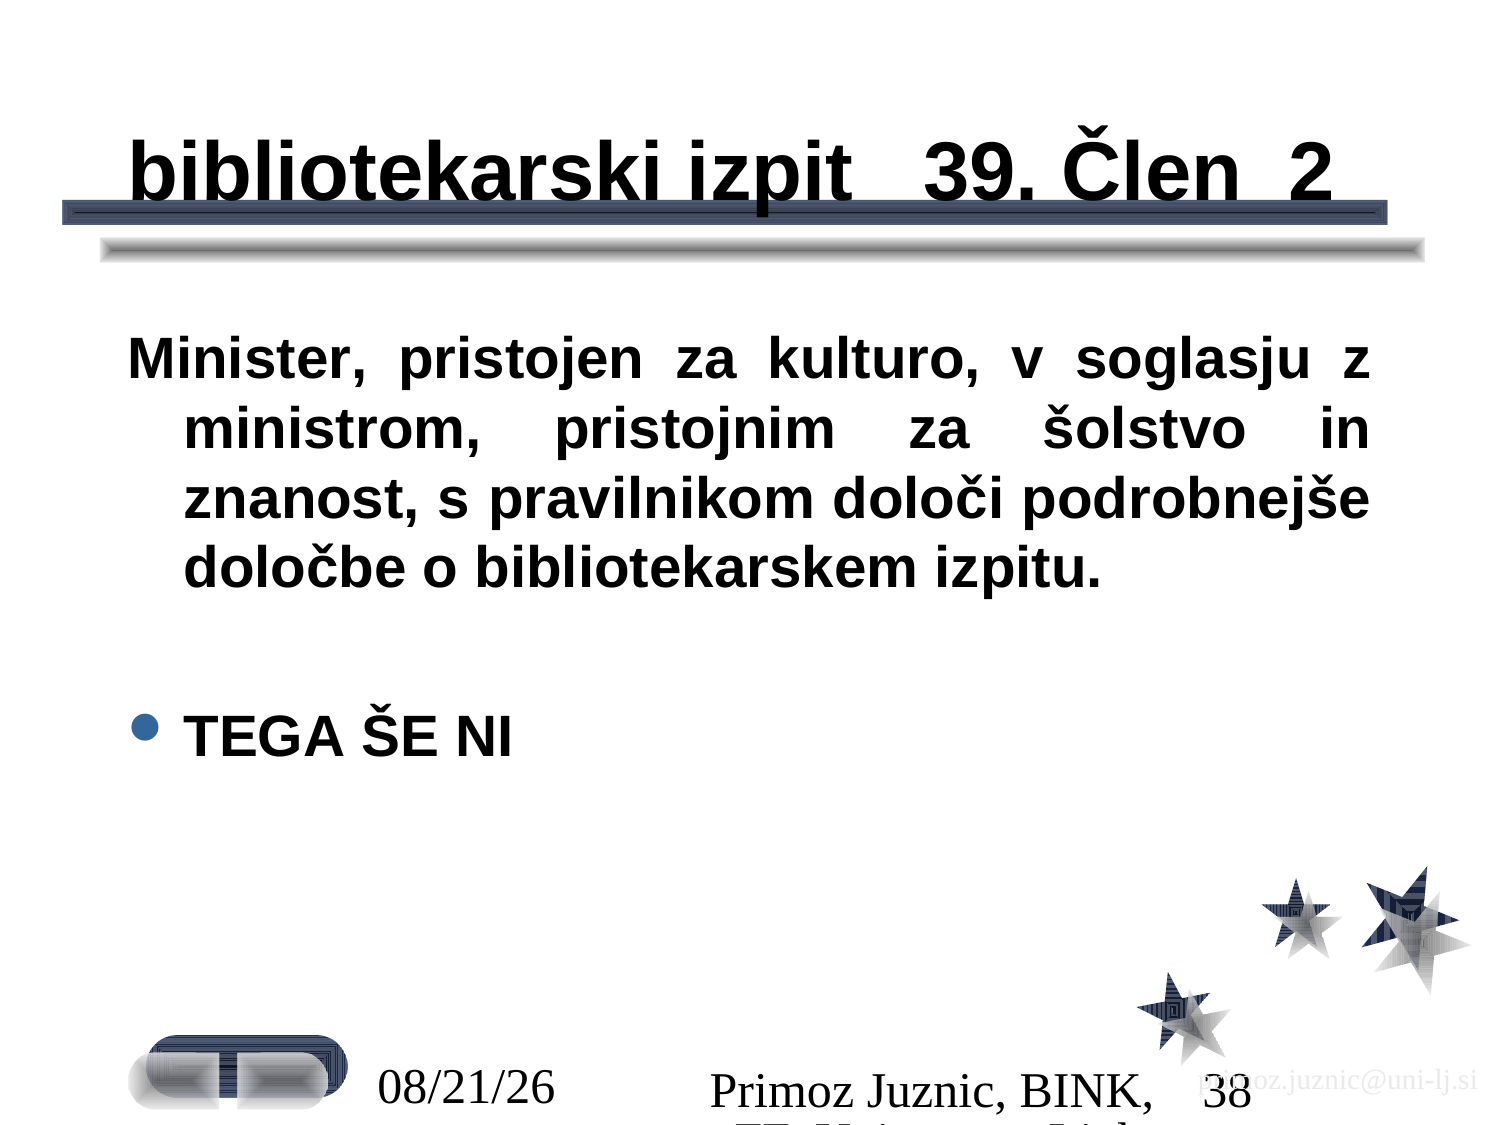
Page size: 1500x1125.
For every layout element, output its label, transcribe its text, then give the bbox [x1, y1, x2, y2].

title bibliotekarski izpit 39. Člen 2 [112, 37, 1388, 225]
list Minister, pristojen za kulturo, v soglasju z ministrom, pristojnim za šolstvo in znanost, s pravilnikom določi podrobnejše določbe o bibliotekarskem izpitu. TEGA ŠE NI [112, 312, 1388, 988]
